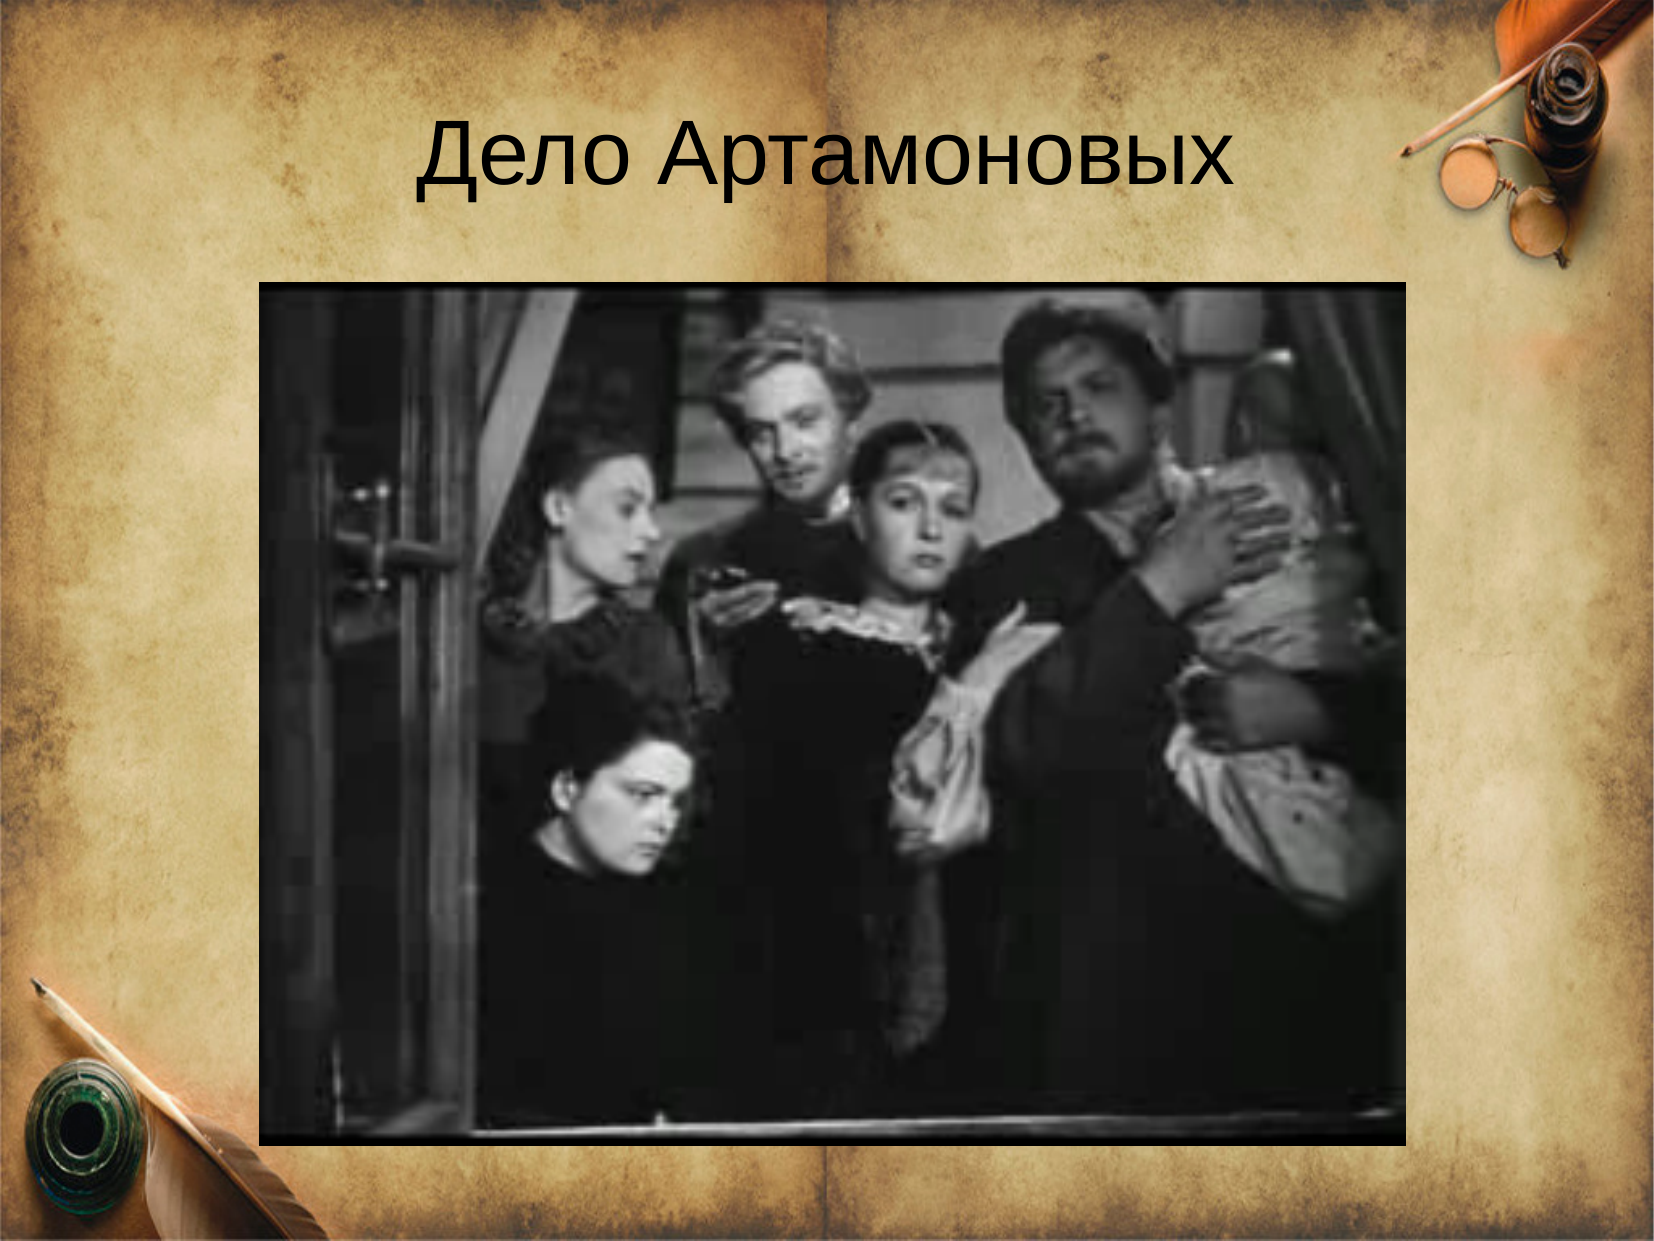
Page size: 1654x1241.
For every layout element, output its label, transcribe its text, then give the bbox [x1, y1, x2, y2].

title Дело Артамоновых [82, 49, 1571, 257]
picture [0, 0, 1654, 1241]
